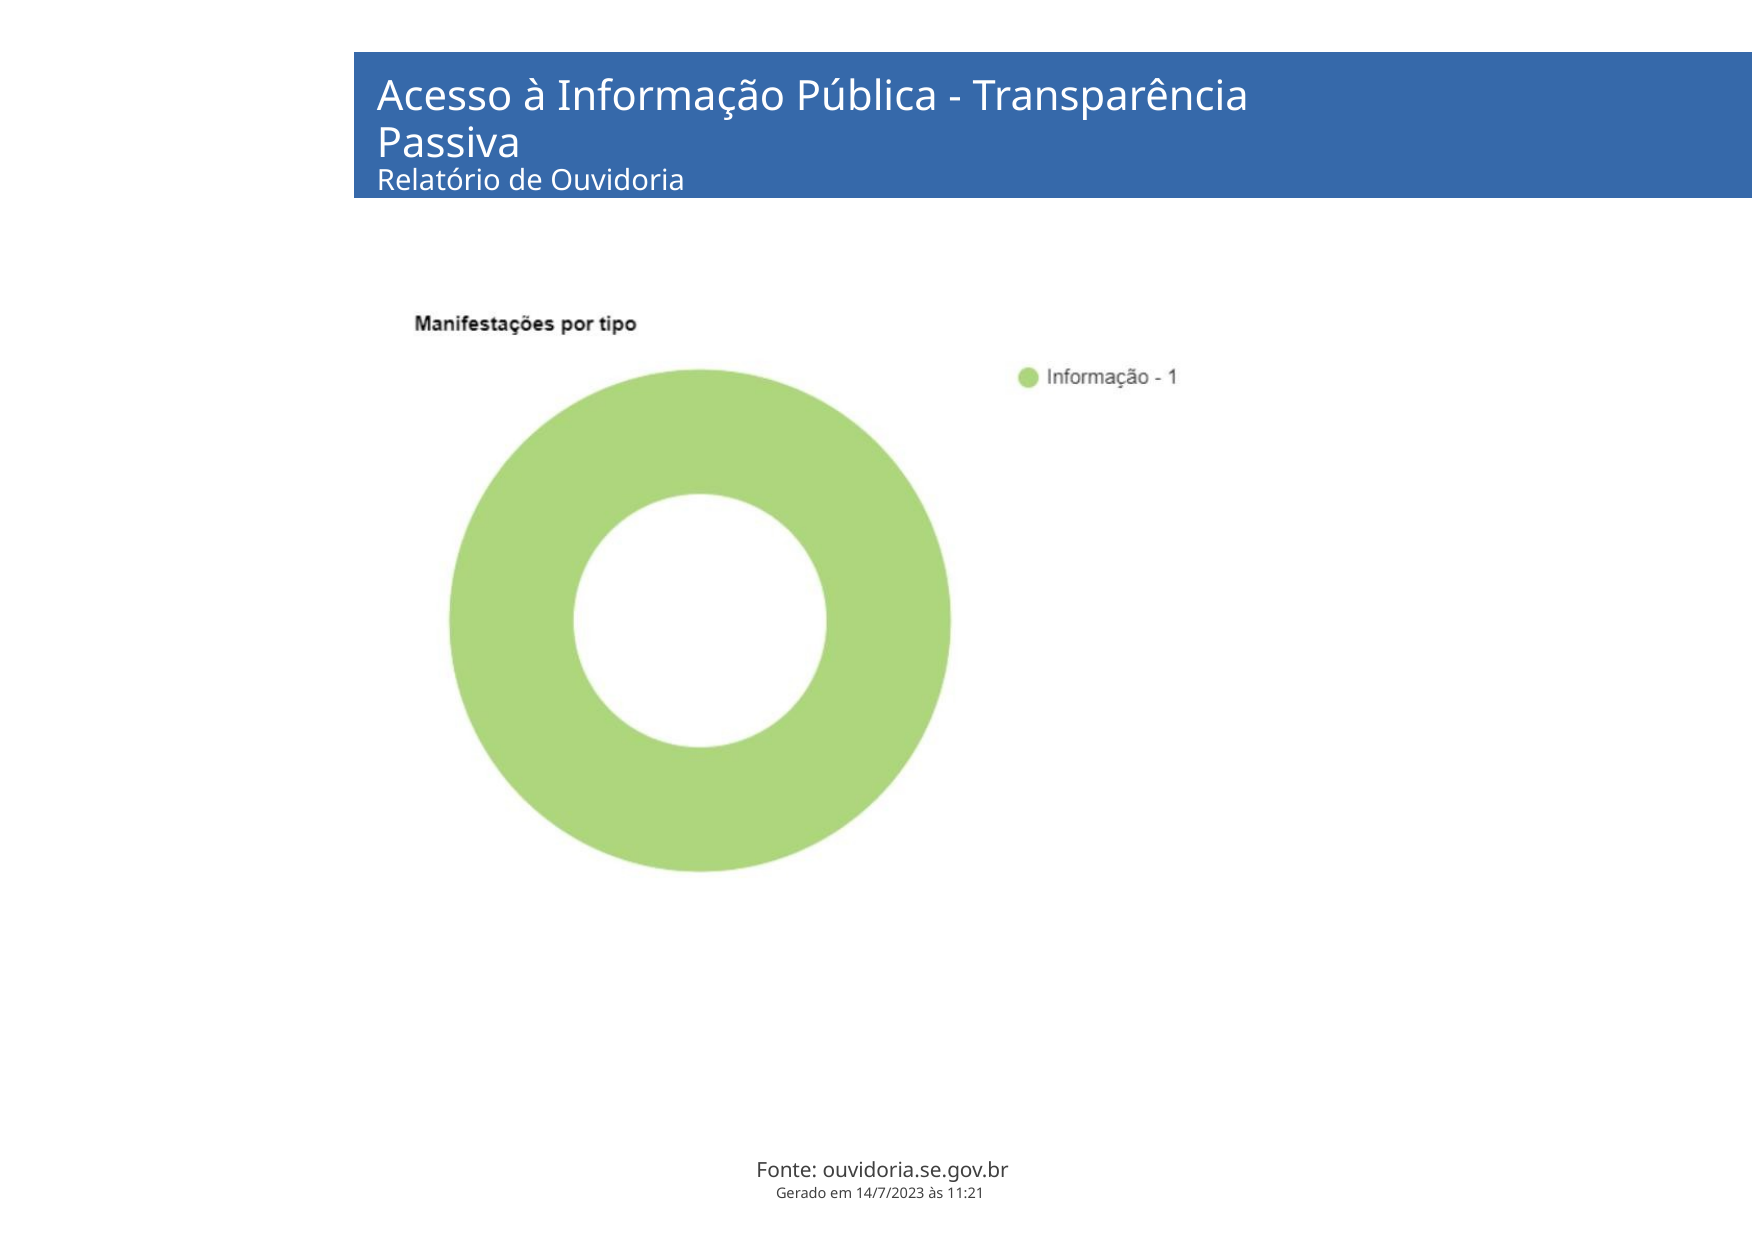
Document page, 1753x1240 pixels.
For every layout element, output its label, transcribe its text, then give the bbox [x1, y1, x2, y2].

text_box [155, 211, 1599, 1028]
text_box Acesso à Informação Pública - Transparência Passiva Relatório de Ouvidoria SETUR - Fevereiro a Fevereiro de 2023 [376, 72, 1403, 228]
text_box Fonte: ouvidoria.se.gov.br Gerado em 14/7/2023 às 11:21 [756, 1158, 1023, 1202]
text_box [354, 52, 1752, 198]
